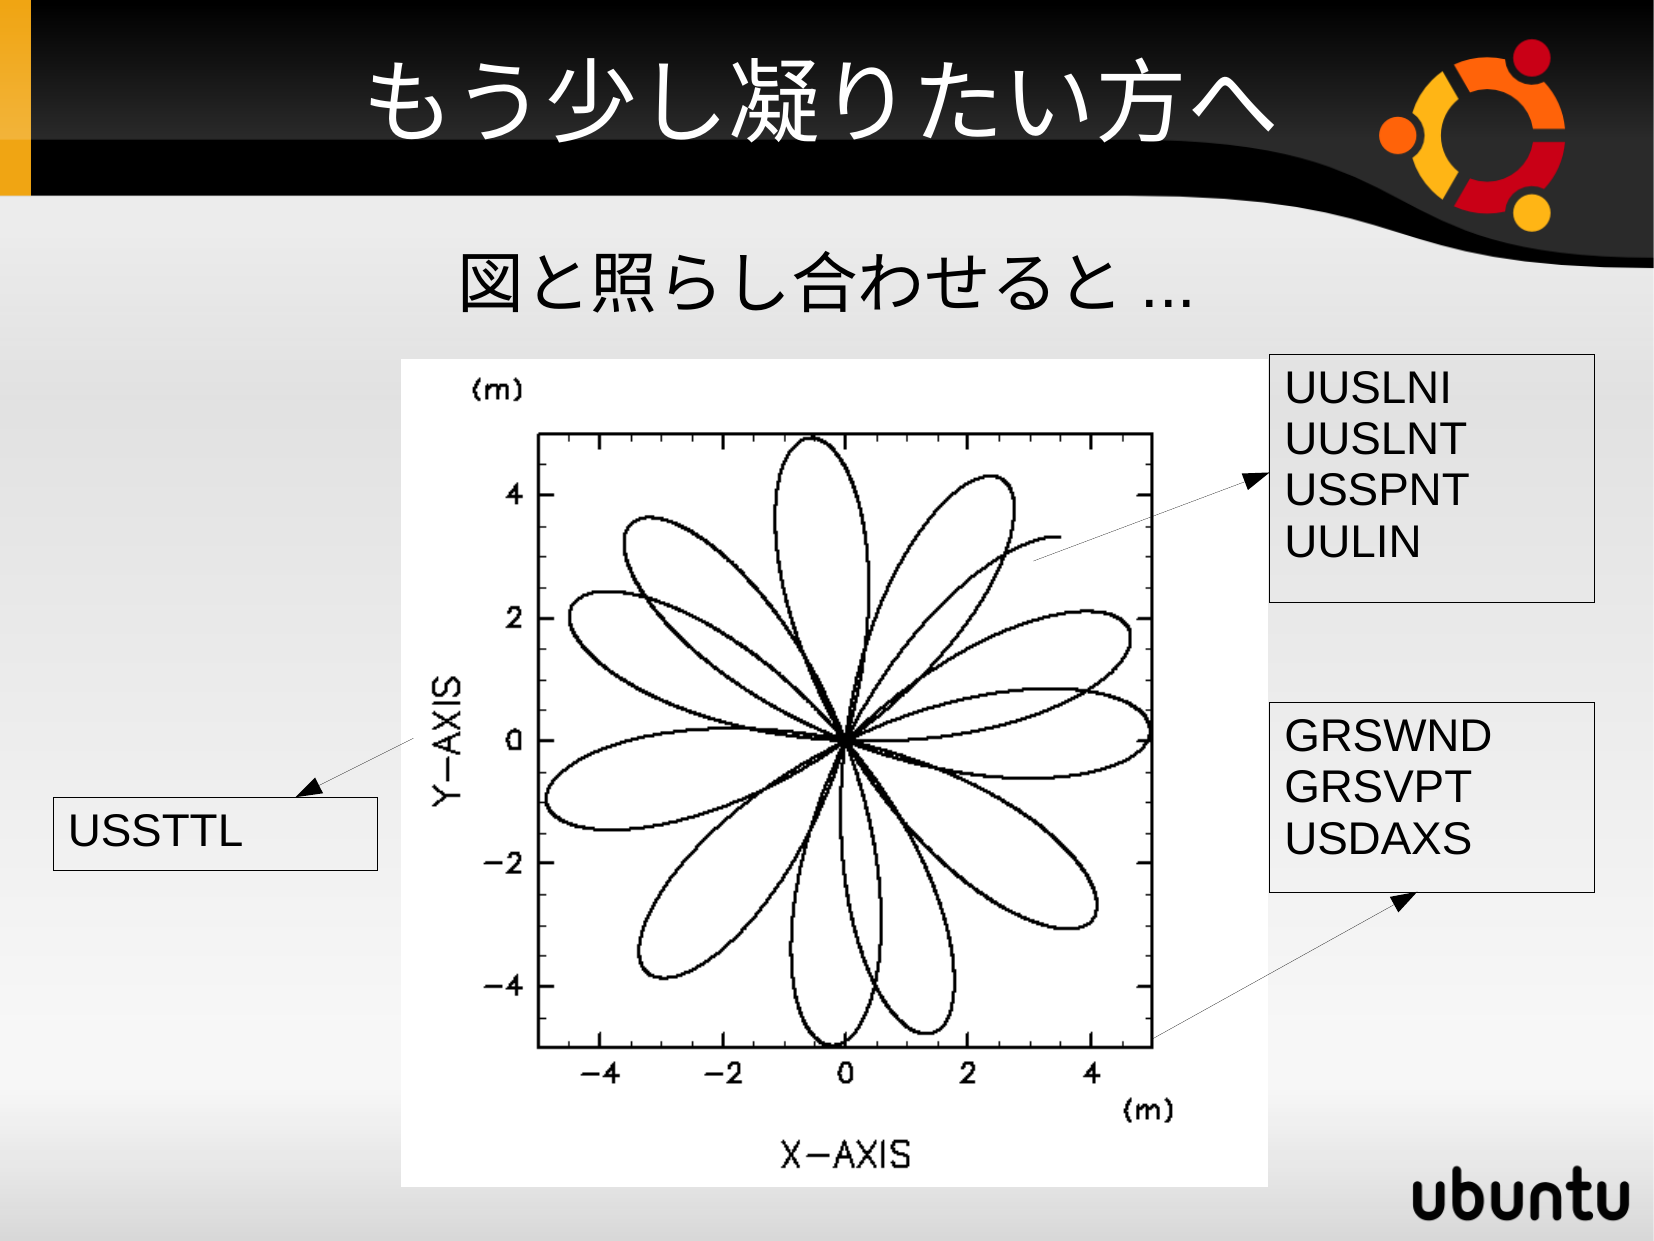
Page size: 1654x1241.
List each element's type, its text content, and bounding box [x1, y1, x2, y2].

picture [0, 0, 1654, 1241]
title もう少し凝りたい方へ [76, 0, 1565, 208]
text_box GRSWND GRSVPT USDAXS [1269, 702, 1595, 893]
text_box UUSLNI UUSLNT USSPNT UULIN [1269, 354, 1595, 603]
text_box USSTTL [53, 797, 378, 871]
subtitle 図と照らし合わせると... [82, 232, 1571, 337]
